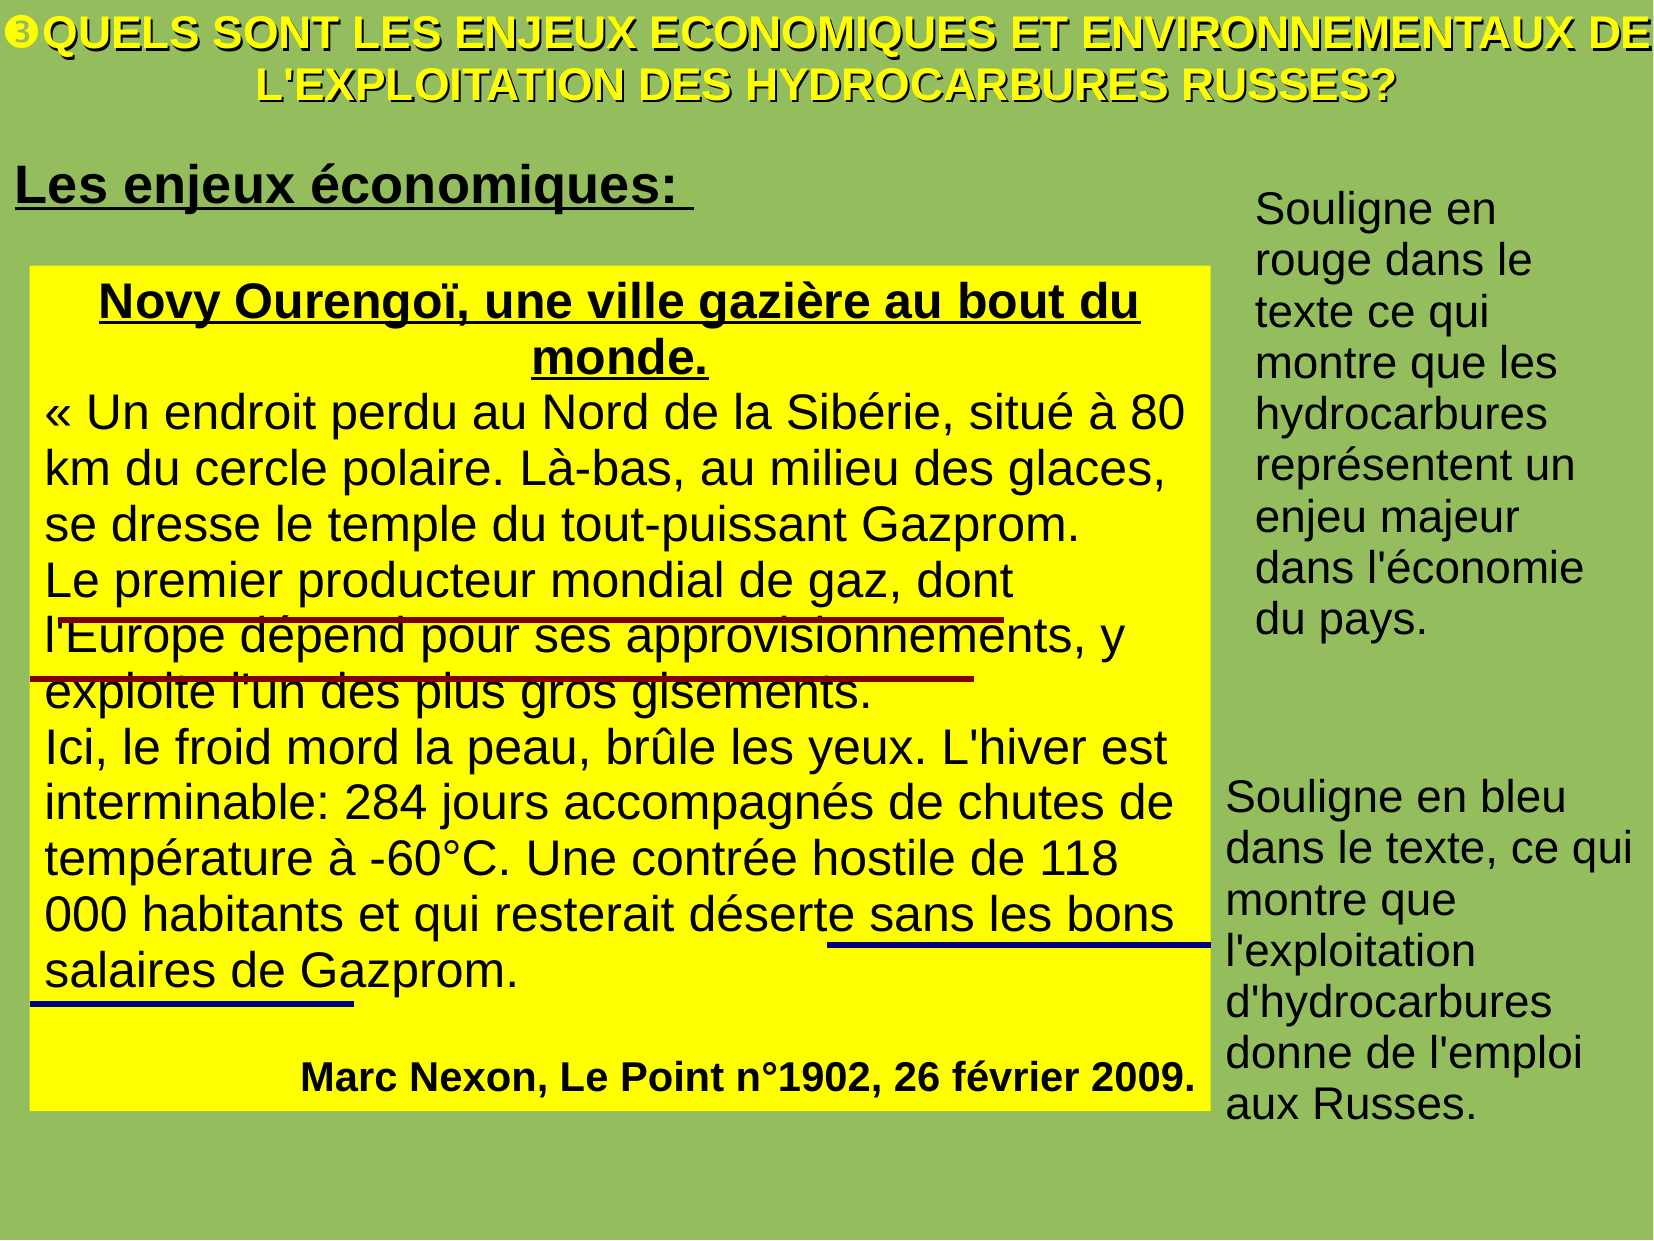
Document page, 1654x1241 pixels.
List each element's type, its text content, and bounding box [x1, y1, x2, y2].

text_box Souligne en rouge dans le texte ce qui montre que les hydrocarbures représentent un enjeu majeur dans l'économie du pays. [1240, 175, 1625, 650]
text_box QUELS SONT LES ENJEUX ECONOMIQUES ET ENVIRONNEMENTAUX DE L'EXPLOITATION DES HYDROCARBURES RUSSES? [0, 0, 1654, 120]
text_box Les enjeux économiques: [0, 147, 1182, 284]
text_box Souligne en bleu dans le texte, ce qui montre que l'exploitation d'hydrocarbures donne de l'emploi aux Russes. [1210, 763, 1654, 1136]
text_box Novy Ourengoï, une ville gazière au bout du monde. « Un endroit perdu au Nord de la Sibérie, situé à 80 km du cercle polaire. Là-bas, au milieu des glaces, se dresse le temple du tout-puissant Gazprom. Le premier producteur mondial de gaz, dont l'Europe dépend pour ses approvisionnements, y exploite l'un des plus gros gisements. Ici, le froid mord la peau, brûle les yeux. L'hiver est interminable: 284 jours accompagnés de chutes de température à -60°C. Une contrée hostile de 118 000 habitants et qui resterait déserte sans les bons salaires de Gazprom. Marc Nexon, Le Point n°1902, 26 février 2009. [29, 265, 1211, 1112]
